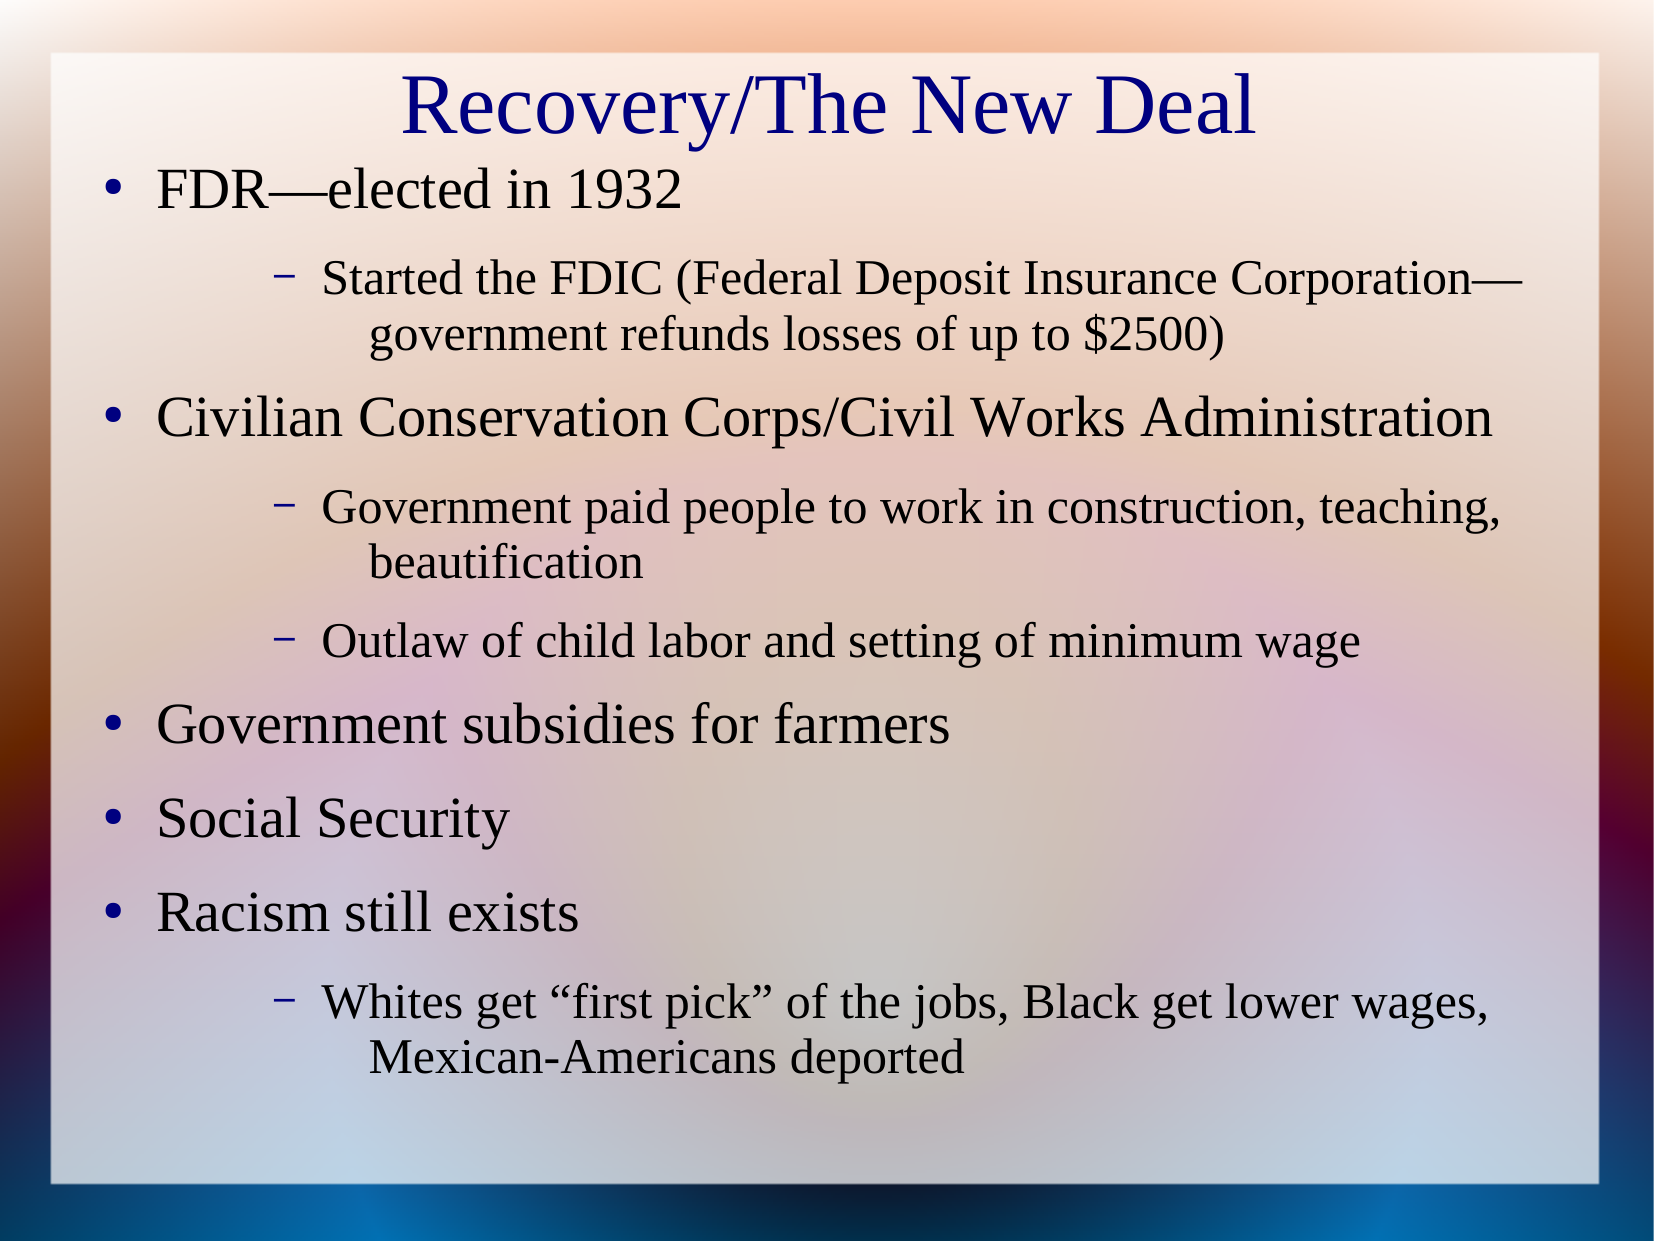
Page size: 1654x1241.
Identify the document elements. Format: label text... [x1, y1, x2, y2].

title Recovery/The New Deal [85, 0, 1574, 156]
picture [0, 0, 1654, 1241]
list FDR—elected in 1932 Started the FDIC (Federal Deposit Insurance Corporation—government refunds losses of up to $2500) Civilian Conservation Corps/Civil Works Administration Government paid people to work in construction, teaching, beautification Outlaw of child labor and setting of minimum wage Government subsidies for farmers Social Security Racism still exists Whites get “first pick” of the jobs, Black get lower wages, Mexican-Americans deported [85, 156, 1574, 1097]
